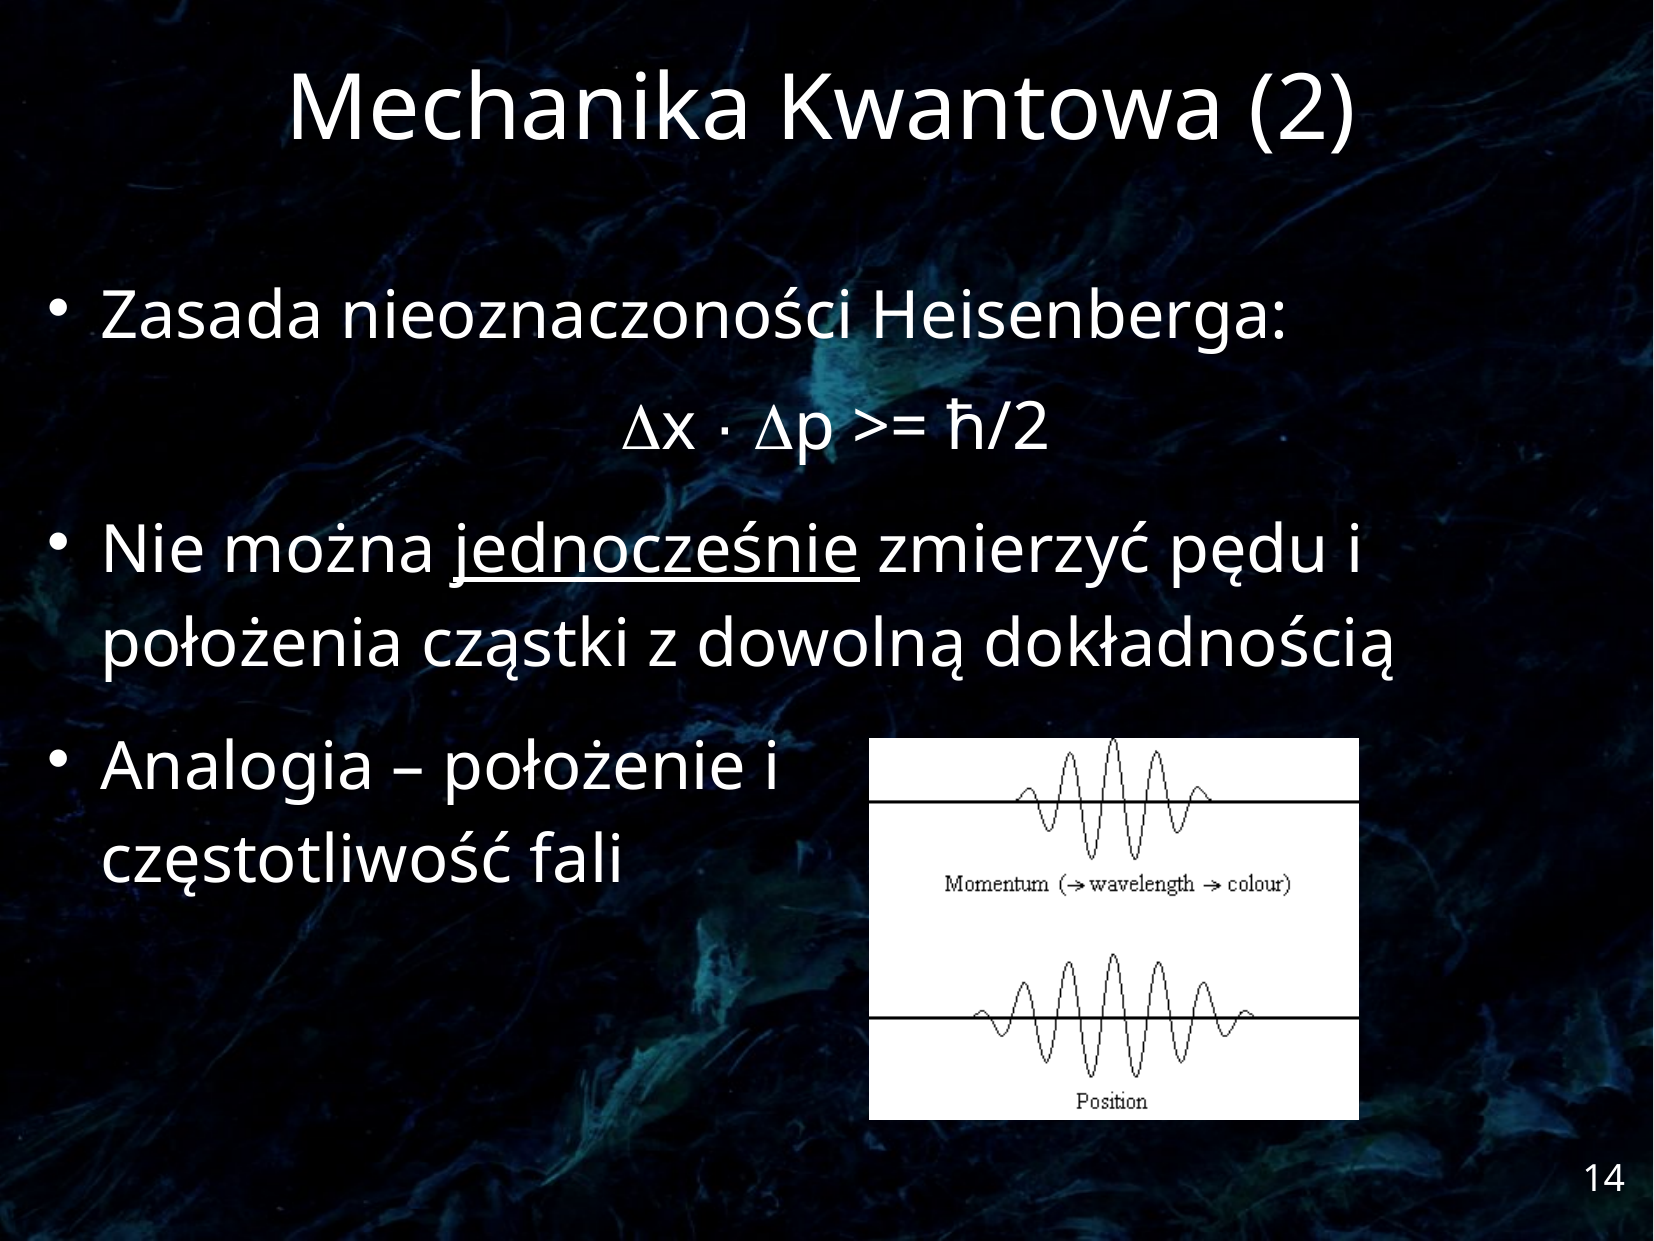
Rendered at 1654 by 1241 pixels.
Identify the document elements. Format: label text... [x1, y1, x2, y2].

title Mechanika Kwantowa (2)‏ [77, 29, 1566, 177]
picture [0, 0, 1654, 1241]
list Zasada nieoznaczoności Heisenberga: x · p >= ħ/2 Nie można jednocześnie zmierzyć pędu i położenia cząstki z dowolną dokładnością Analogia – położenie i częstotliwość fali  = h/p [29, 271, 1624, 1187]
